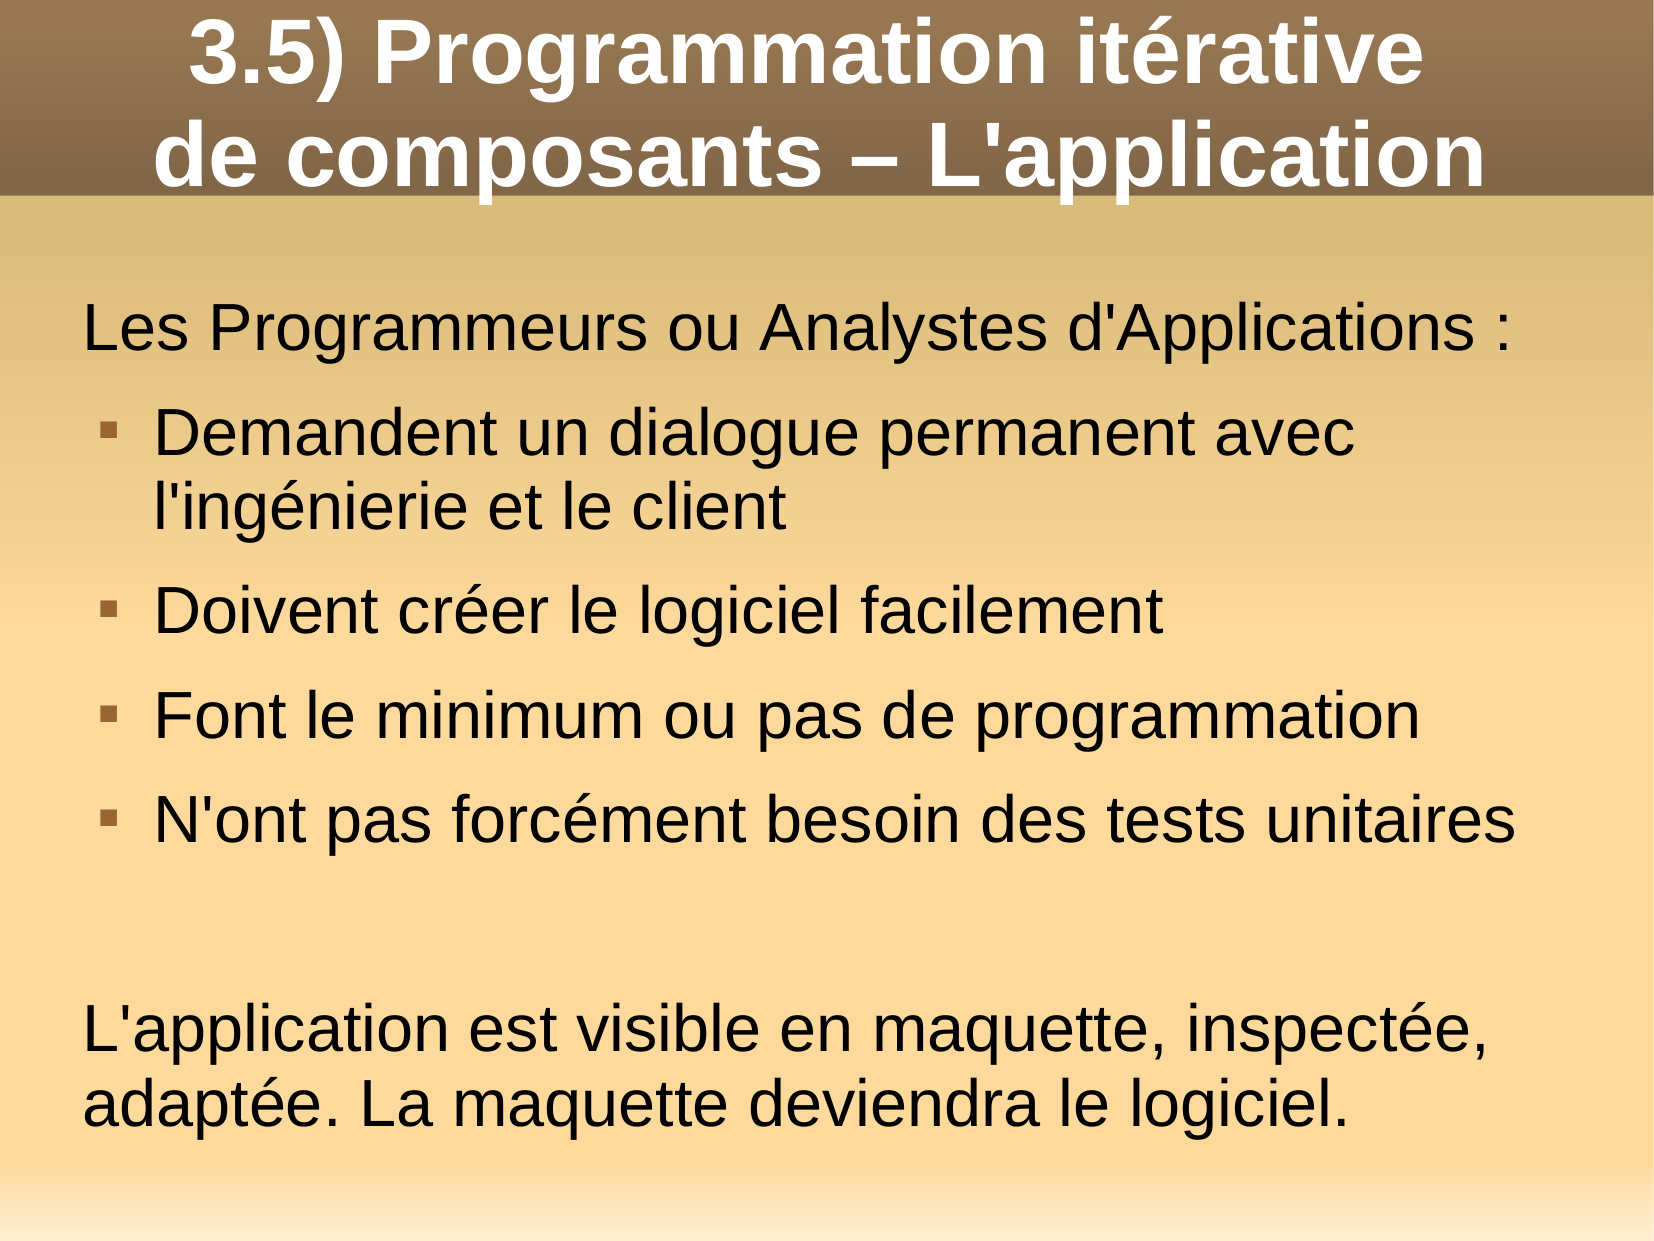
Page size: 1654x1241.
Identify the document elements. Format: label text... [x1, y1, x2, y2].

title 3.5) Programmation itérative de composants – L'application [76, 1, 1565, 207]
list Les Programmeurs ou Analystes d'Applications : Demandent un dialogue permanent avec l'ingénierie et le client Doivent créer le logiciel facilement Font le minimum ou pas de programmation N'ont pas forcément besoin des tests unitaires L'application est visible en maquette, inspectée, adaptée. La maquette deviendra le logiciel. [82, 290, 1571, 1141]
picture [0, 0, 1654, 1241]
